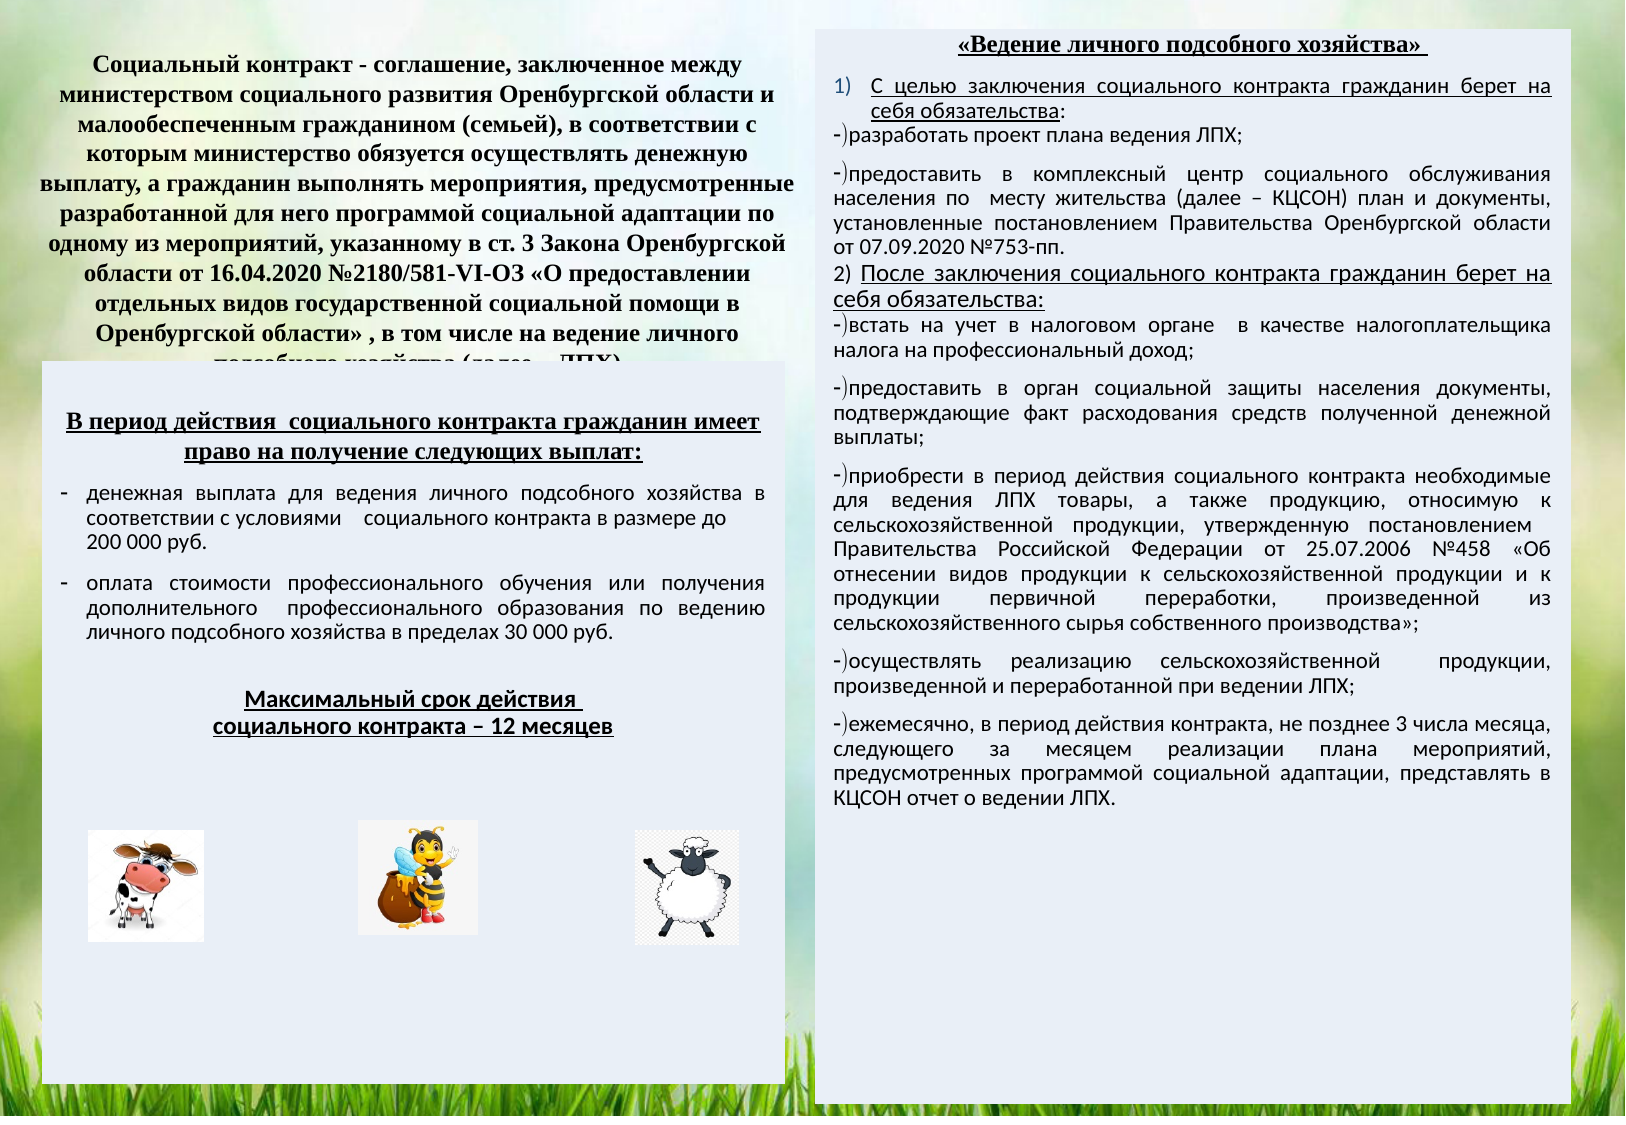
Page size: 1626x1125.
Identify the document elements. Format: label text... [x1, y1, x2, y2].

text_box Социальный контракт - соглашение, заключенное между министерством социального развития Оренбургской области и малообеспеченным гражданином (семьей), в соответствии с которым министерство обязуется осуществлять денежную выплату, а гражданин выполнять мероприятия, предусмотренные разработанной для него программой социальной адаптации по одному из мероприятий, указанному в ст. 3 Закона Оренбургской области от 16.04.2020 №2180/581-VI-ОЗ «О предоставлении отдельных видов государственной социальной помощи в Оренбургской области» , в том числе на ведение личного подсобного хозяйства (далее – ЛПХ) [20, 39, 815, 384]
table_header «Ведение личного подсобного хозяйства» С целью заключения социального контракта гражданин берет на себя обязательства: разработать проект плана ведения ЛПХ; предоставить в комплексный центр социального обслуживания населения по месту жительства (далее – КЦСОН) план и документы, установленные постановлением Правительства Оренбургской области от 07.09.2020 №753-пп. 2) После заключения социального контракта гражданин берет на себя обязательства: встать на учет в налоговом органе в качестве налогоплательщика налога на профессиональный доход; предоставить в орган социальной защиты населения документы, подтверждающие факт расходования средств полученной денежной выплаты; приобрести в период действия социального контракта необходимые для ведения ЛПХ товары, а также продукцию, относимую к сельскохозяйственной продукции, утвержденную постановлением Правительства Российской Федерации от 25.07.2006 №458 «Об отнесении видов продукции к сельскохозяйственной продукции и к продукции первичной переработки, произведенной из сельскохозяйственного сырья собственного производства»; осуществлять реализацию сельскохозяйственной продукции, произведенной и переработанной при ведении ЛПХ; ежемесячно, в период действия контракта, не позднее 3 числа месяца, следующего за месяцем реализации плана мероприятий, предусмотренных программой социальной адаптации, представлять в КЦСОН отчет о ведении ЛПХ. [815, 29, 1571, 1104]
table_header В период действия социального контракта гражданин имеет право на получение следующих выплат: денежная выплата для ведения личного подсобного хозяйства в соответствии с условиями социального контракта в размере до 200 000 руб. оплата стоимости профессионального обучения или получения дополнительного профессионального образования по ведению личного подсобного хозяйства в пределах 30 000 руб. Максимальный срок действия социального контракта – 12 месяцев [42, 361, 785, 1084]
picture [0, 0, 1625, 1116]
